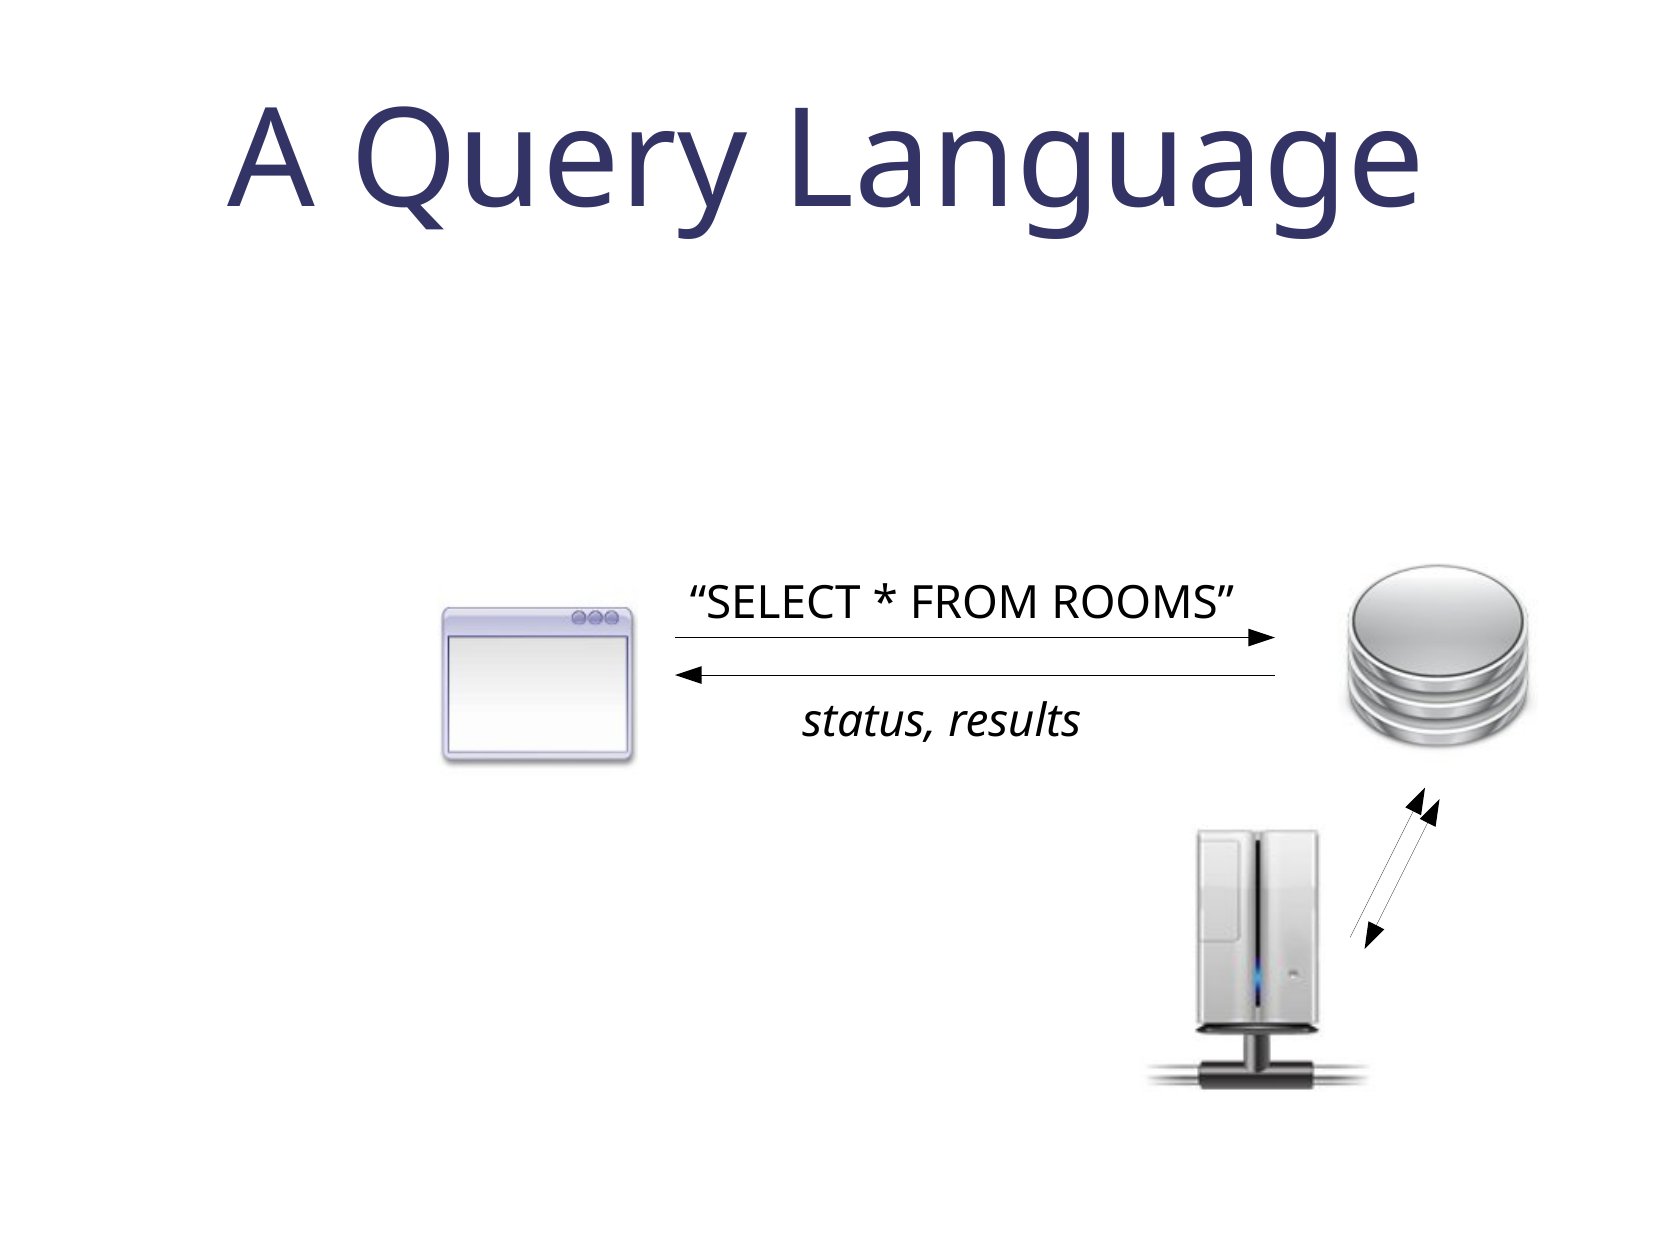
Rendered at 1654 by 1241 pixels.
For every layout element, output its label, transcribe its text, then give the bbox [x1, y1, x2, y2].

title A Query Language [82, 56, 1571, 250]
text_box “SELECT * FROM ROOMS” [675, 562, 1305, 633]
text_box status, results [787, 679, 1144, 751]
picture [437, 587, 638, 788]
picture [1125, 824, 1392, 1092]
picture [1337, 562, 1538, 763]
